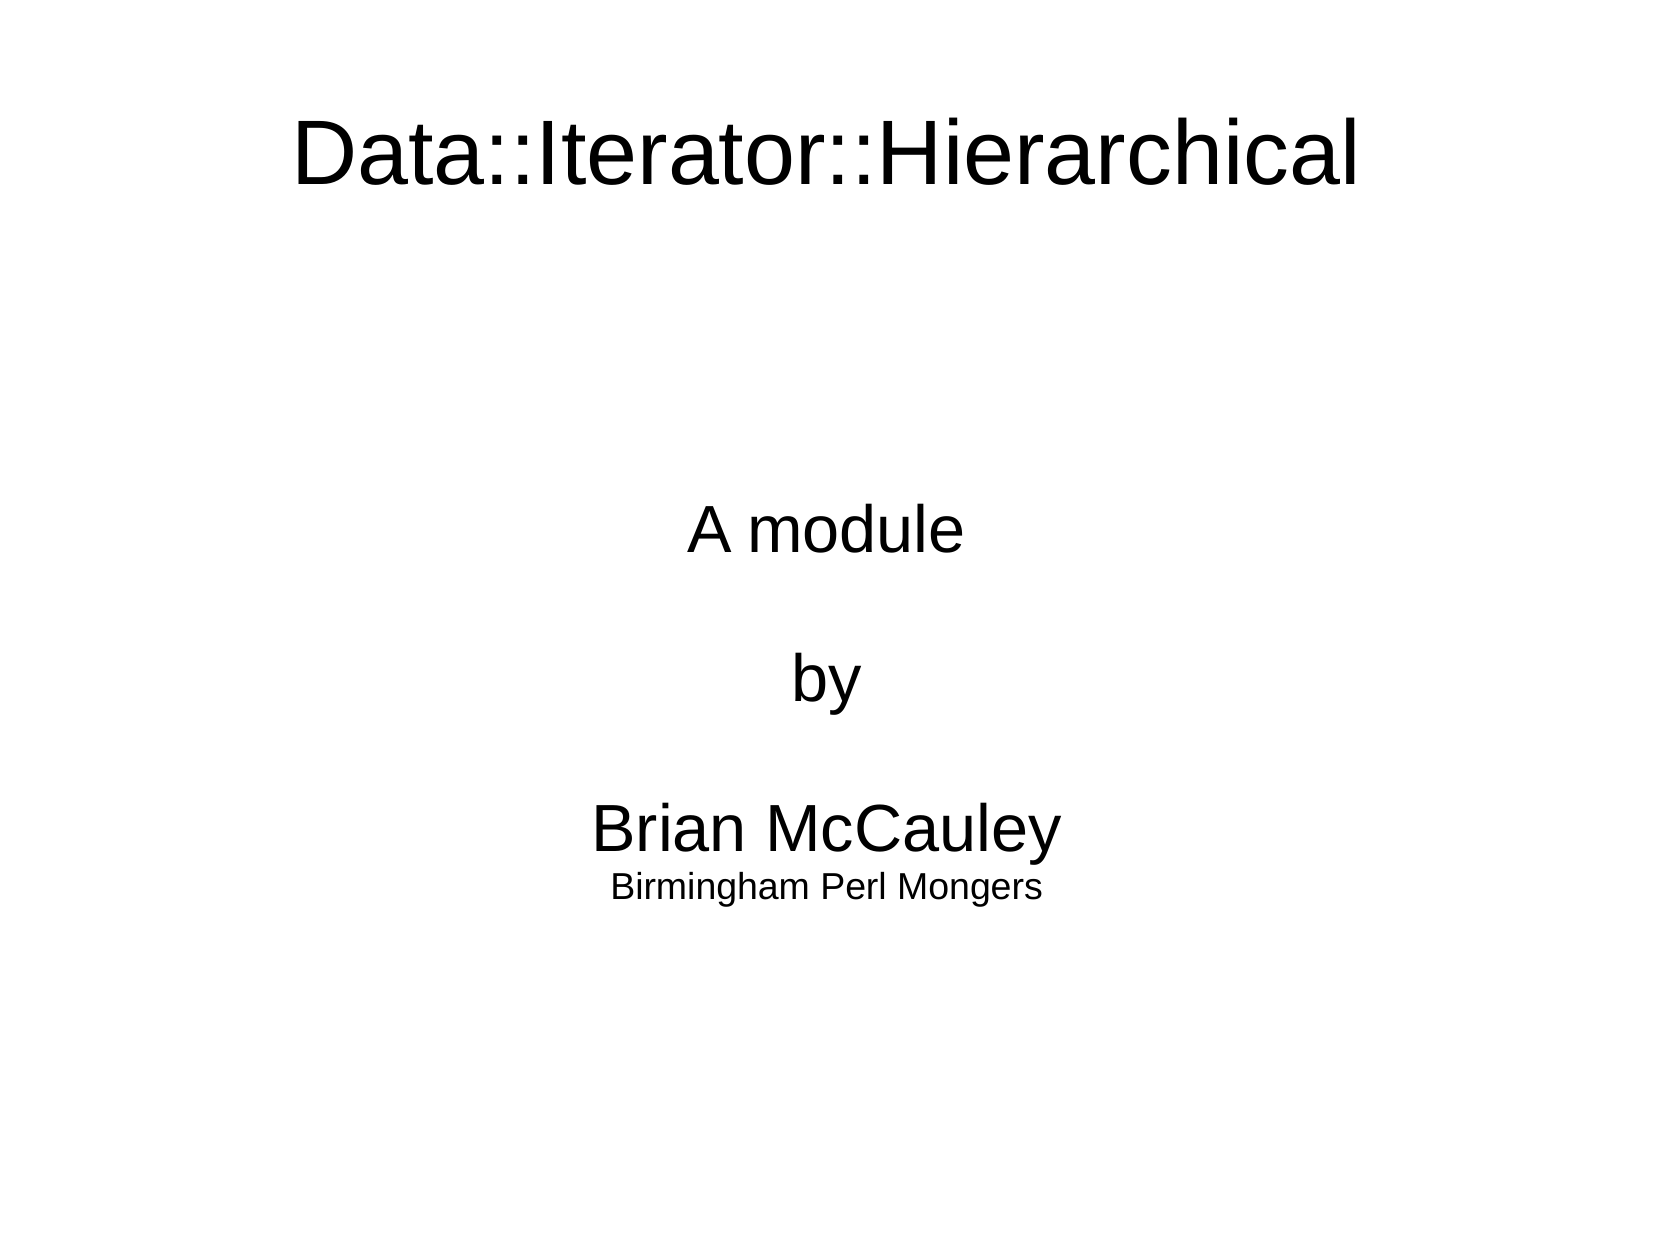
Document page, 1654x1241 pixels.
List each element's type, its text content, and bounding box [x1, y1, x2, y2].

subtitle A module by Brian McCauley Birmingham Perl Mongers [82, 290, 1571, 1109]
title Data::Iterator::Hierarchical [82, 49, 1571, 257]
